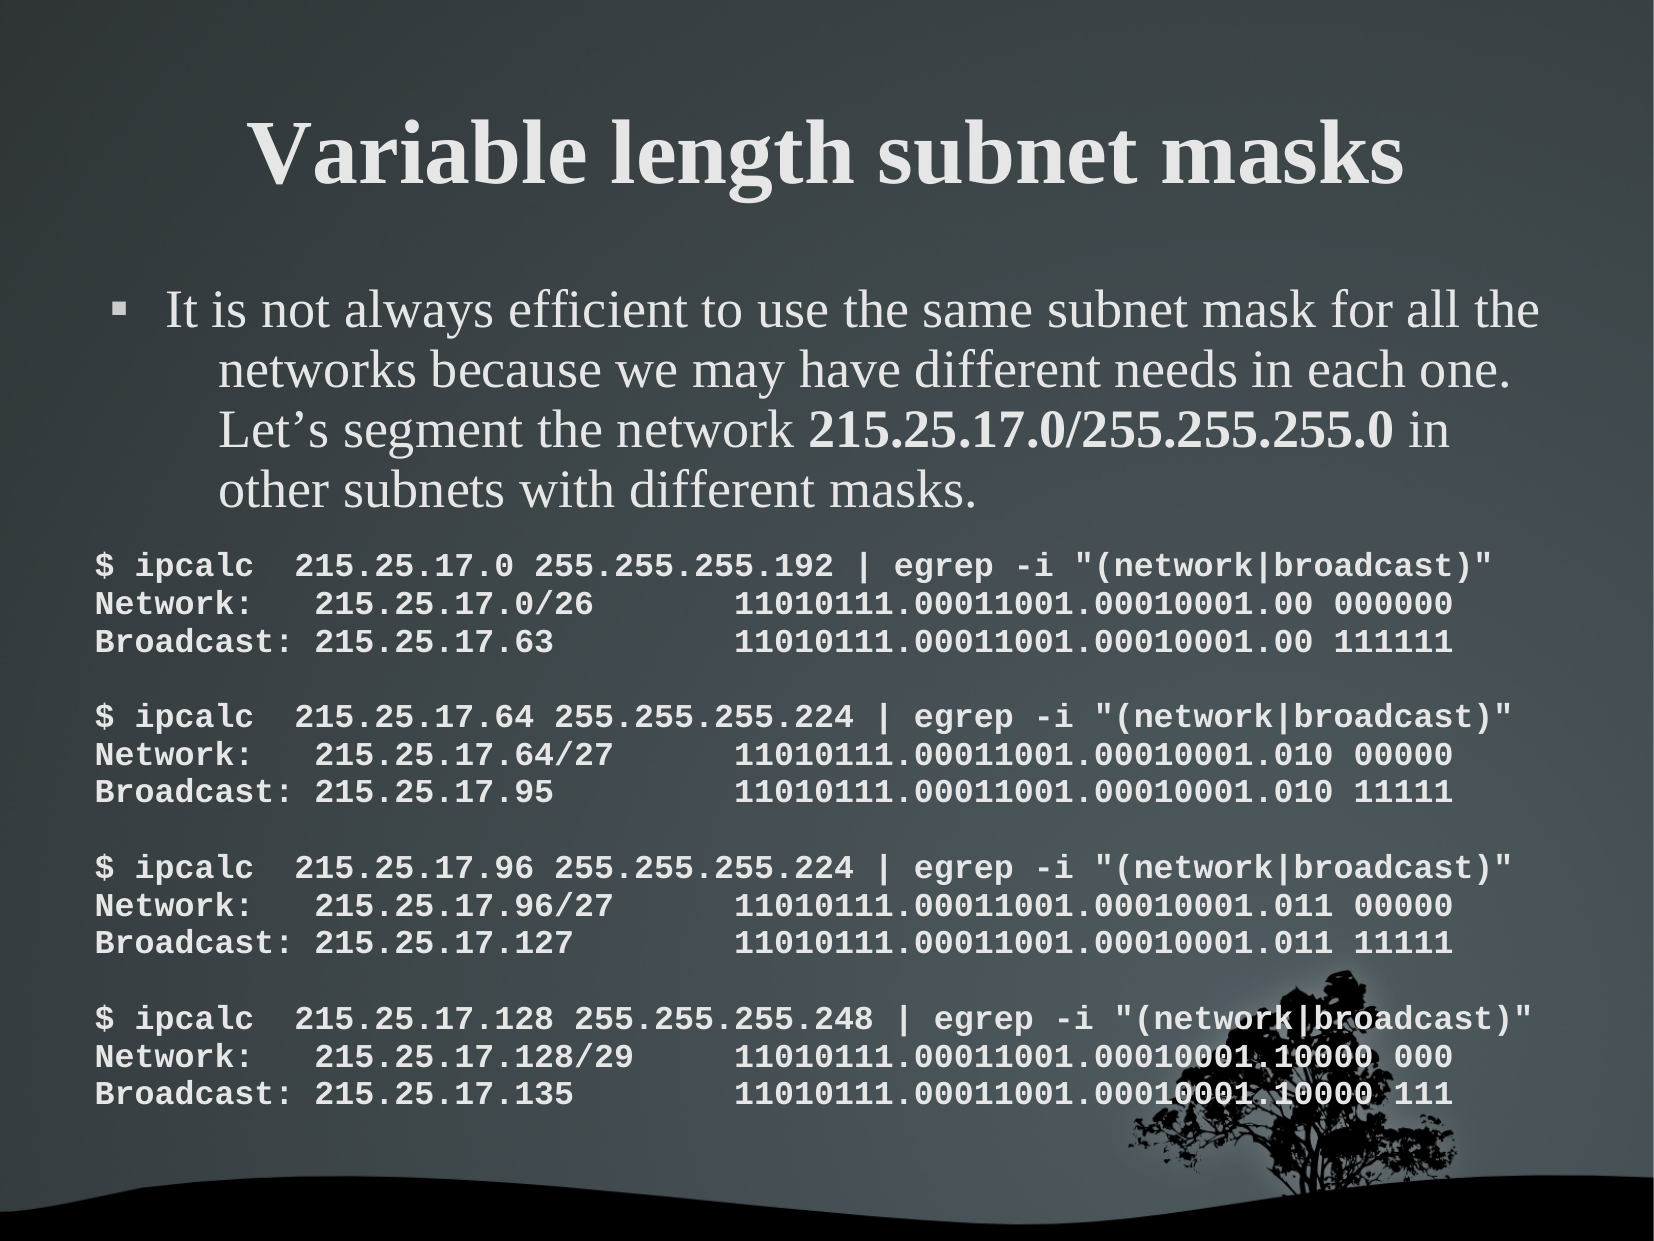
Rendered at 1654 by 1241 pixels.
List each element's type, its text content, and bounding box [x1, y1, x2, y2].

picture [0, 0, 1654, 1241]
title Variable length subnet masks [82, 33, 1571, 273]
list It is not always efficient to use the same subnet mask for all the networks because we may have different needs in each one. Let’s segment the network 215.25.17.0/255.255.255.0 in other subnets with different masks. $ ipcalc 215.25.17.0 255.255.255.192 | egrep -i "(network|broadcast)" Network: 215.25.17.0/26 11010111.00011001.00010001.00 000000 Broadcast: 215.25.17.63 11010111.00011001.00010001.00 111111 $ ipcalc 215.25.17.64 255.255.255.224 | egrep -i "(network|broadcast)" Network: 215.25.17.64/27 11010111.00011001.00010001.010 00000 Broadcast: 215.25.17.95 11010111.00011001.00010001.010 11111 $ ipcalc 215.25.17.96 255.255.255.224 | egrep -i "(network|broadcast)" Network: 215.25.17.96/27 11010111.00011001.00010001.011 00000 Broadcast: 215.25.17.127 11010111.00011001.00010001.011 11111 $ ipcalc 215.25.17.128 255.255.255.248 | egrep -i "(network|broadcast)" Network: 215.25.17.128/29 11010111.00011001.00010001.10000 000 Broadcast: 215.25.17.135 11010111.00011001.00010001.10000 111 [76, 279, 1565, 1211]
